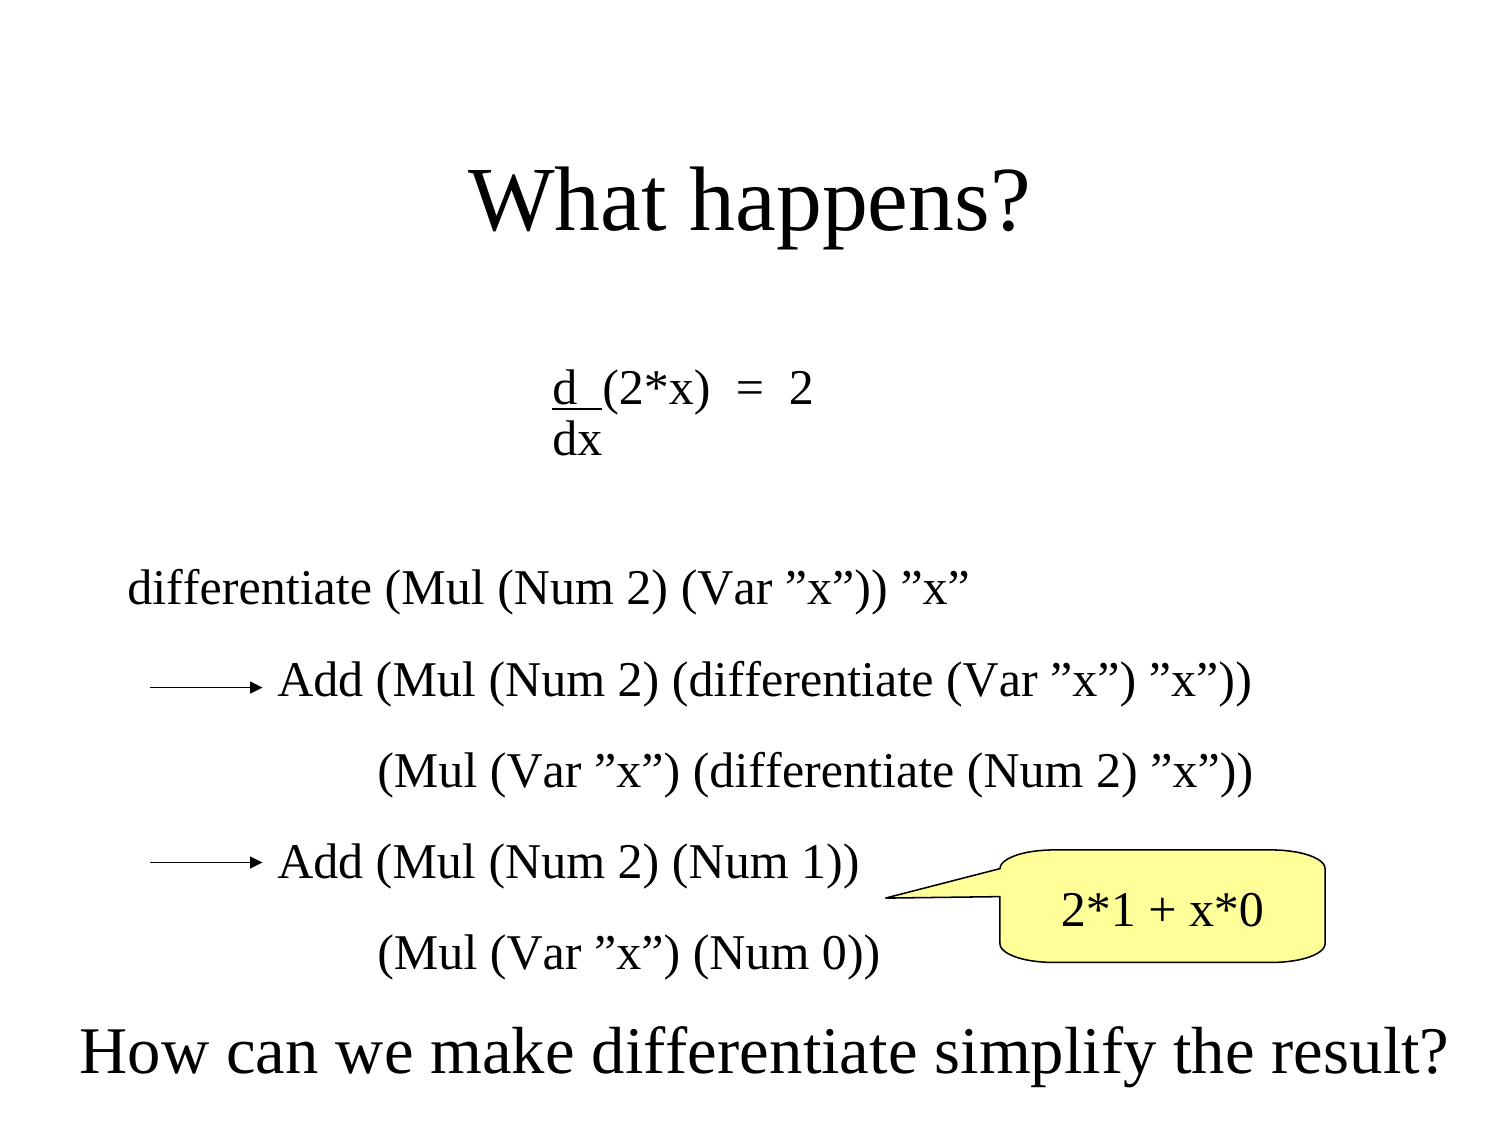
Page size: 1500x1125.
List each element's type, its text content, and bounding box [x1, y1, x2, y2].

text_box How can we make differentiate simplify the result? [64, 999, 1500, 1095]
title What happens? [112, 99, 1388, 288]
text_box 2*1 + x*0 [885, 849, 1326, 963]
text_box d (2*x) = 2 dx [537, 347, 1063, 466]
text_box differentiate (Mul (Num 2) (Var ”x”)) ”x” Add (Mul (Num 2) (differentiate (Var ”x”) ”x”)) (Mul (Var ”x”) (differentiate (Num 2) ”x”)) Add (Mul (Num 2) (Num 1)) (Mul (Var ”x”) (Num 0)) [112, 546, 1388, 988]
